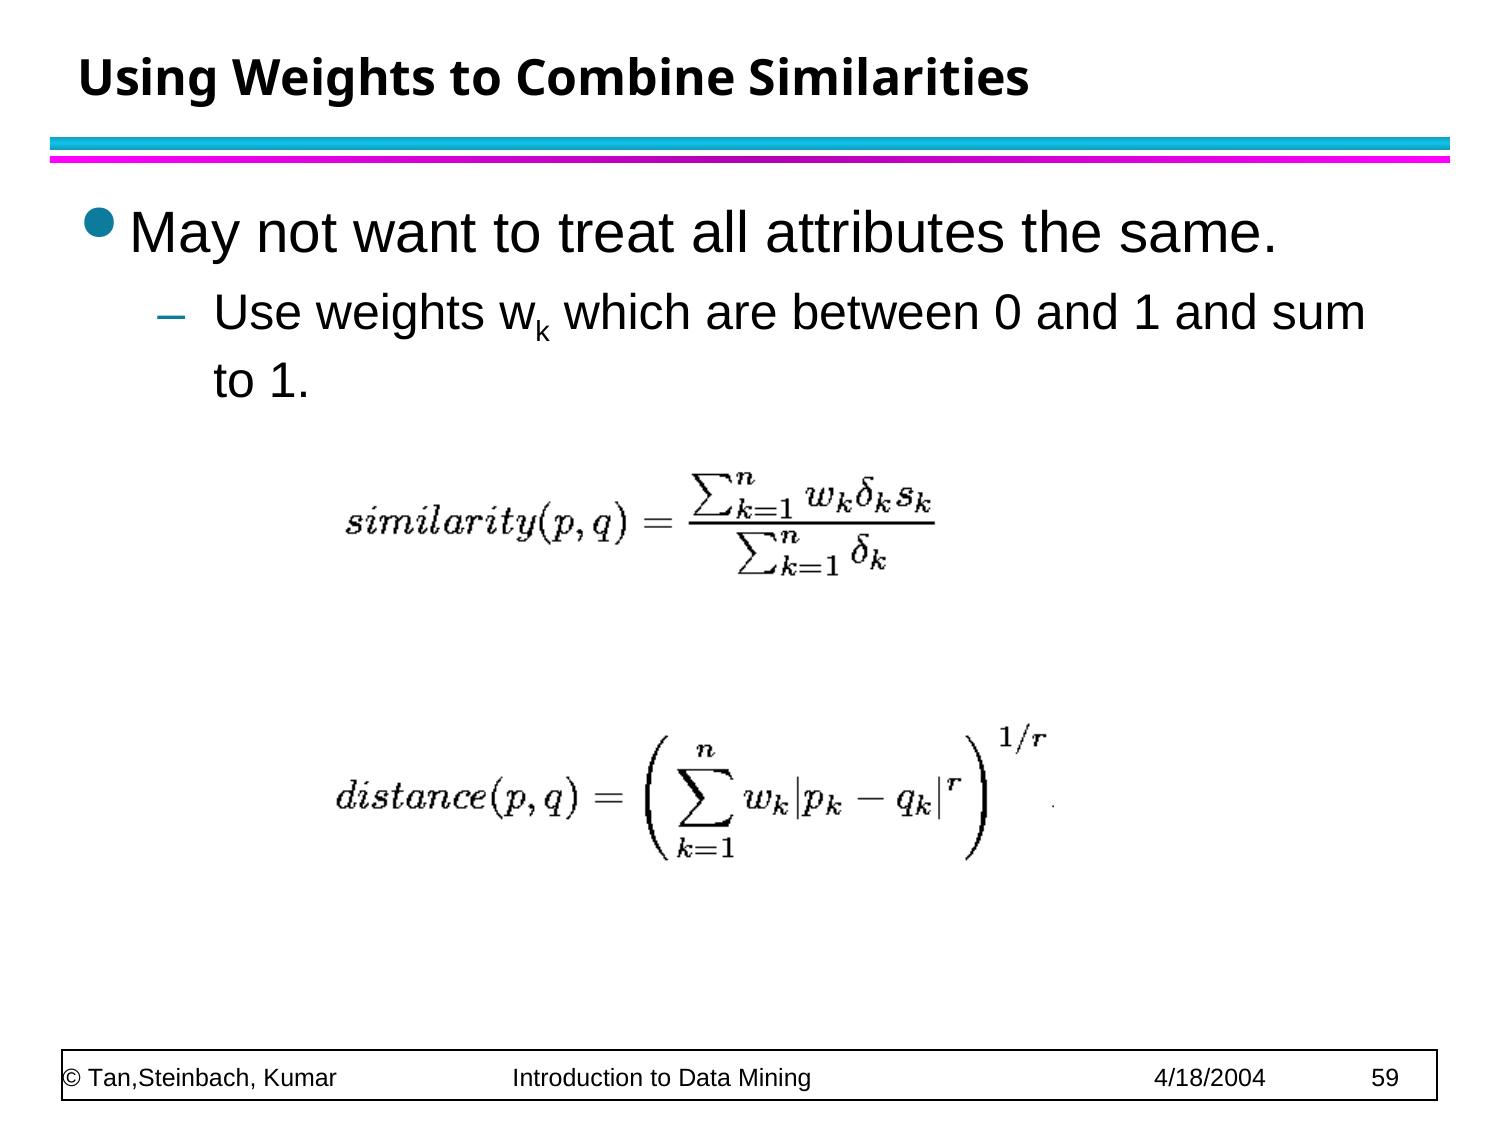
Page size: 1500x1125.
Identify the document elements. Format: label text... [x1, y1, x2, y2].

title Using Weights to Combine Similarities [62, 22, 1421, 113]
list May not want to treat all attributes the same. Use weights wk which are between 0 and 1 and sum to 1. [67, 187, 1432, 1038]
chart [237, 454, 1012, 605]
chart [287, 704, 1054, 901]
